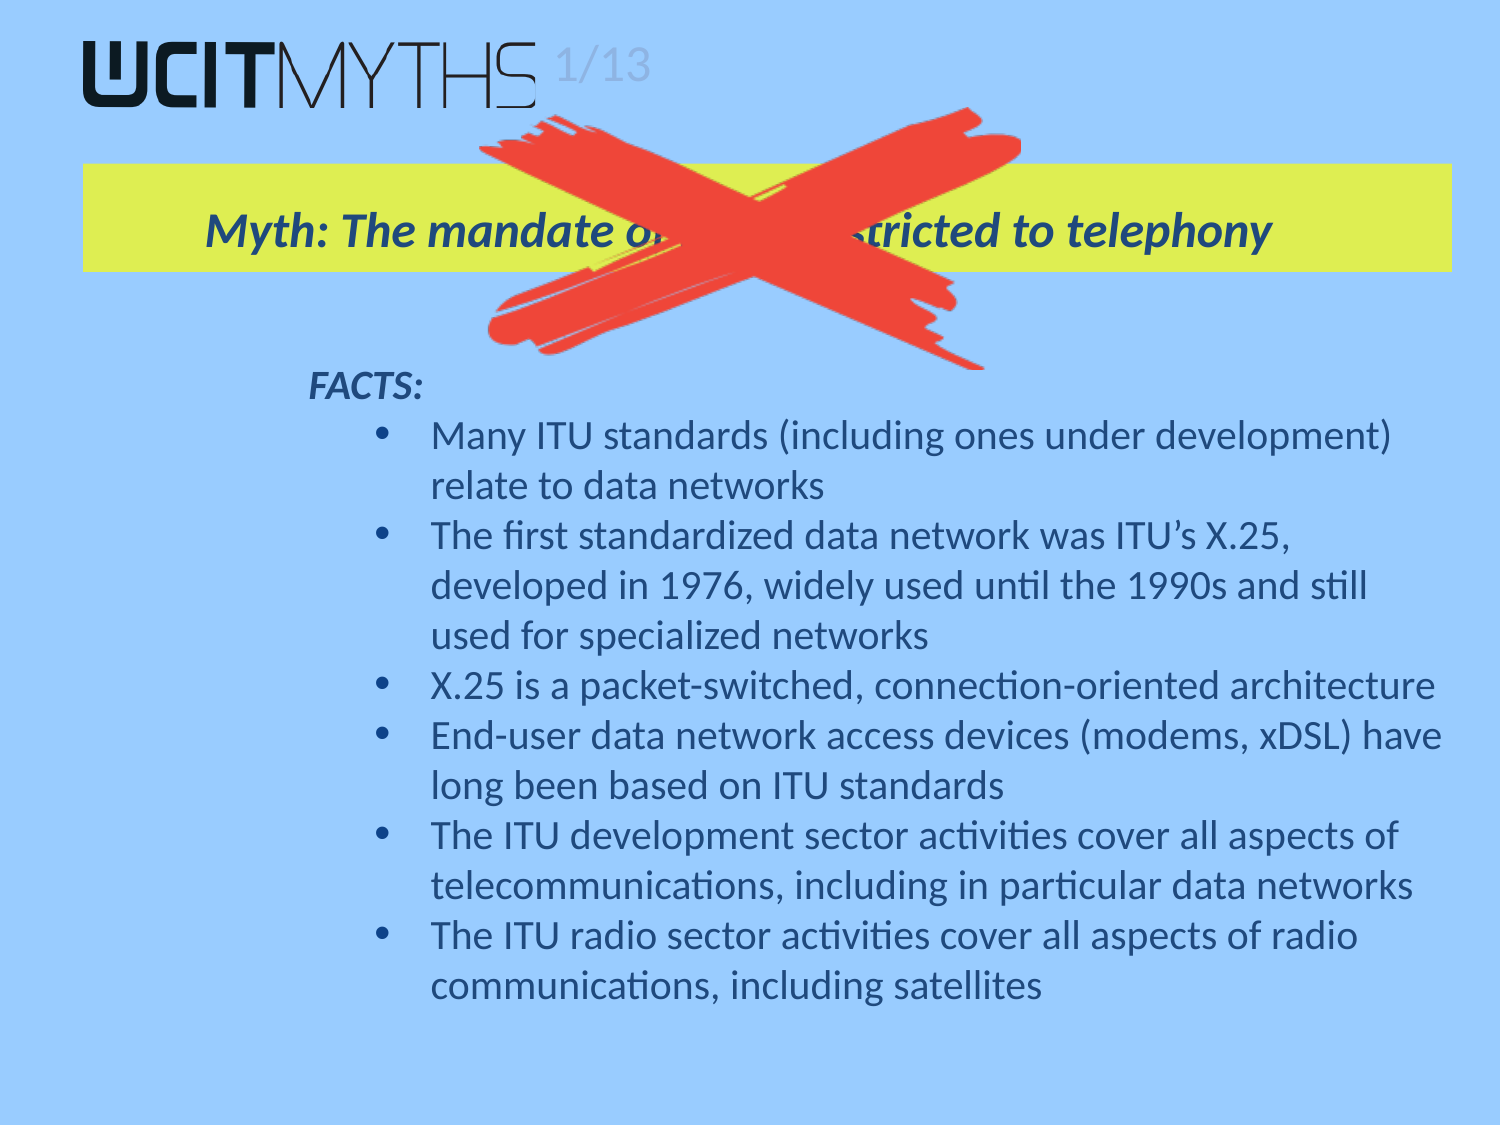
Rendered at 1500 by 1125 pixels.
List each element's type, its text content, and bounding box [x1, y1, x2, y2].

text_box Myth: The mandate of ITU is restricted to telephony [1021, 182, 1363, 265]
picture [83, 41, 1021, 370]
text_box FACTS: Many ITU standards (including ones under development) relate to data networks The first standardized data network was ITU’s X.25, developed in 1976, widely used until the 1990s and still used for specialized networks X.25 is a packet-switched, connection-oriented architecture End-user data network access devices (modems, xDSL) have long been based on ITU standards The ITU development sector activities cover all aspects of telecommunications, including in particular data networks The ITU radio sector activities cover all aspects of radio communications, including satellites [293, 342, 1467, 1016]
text_box 1/13 [526, 26, 667, 88]
text_box Myth: The mandate of ITU is restricted to telephony [189, 182, 479, 265]
text_box [1021, 163, 1452, 272]
text_box [83, 163, 479, 272]
